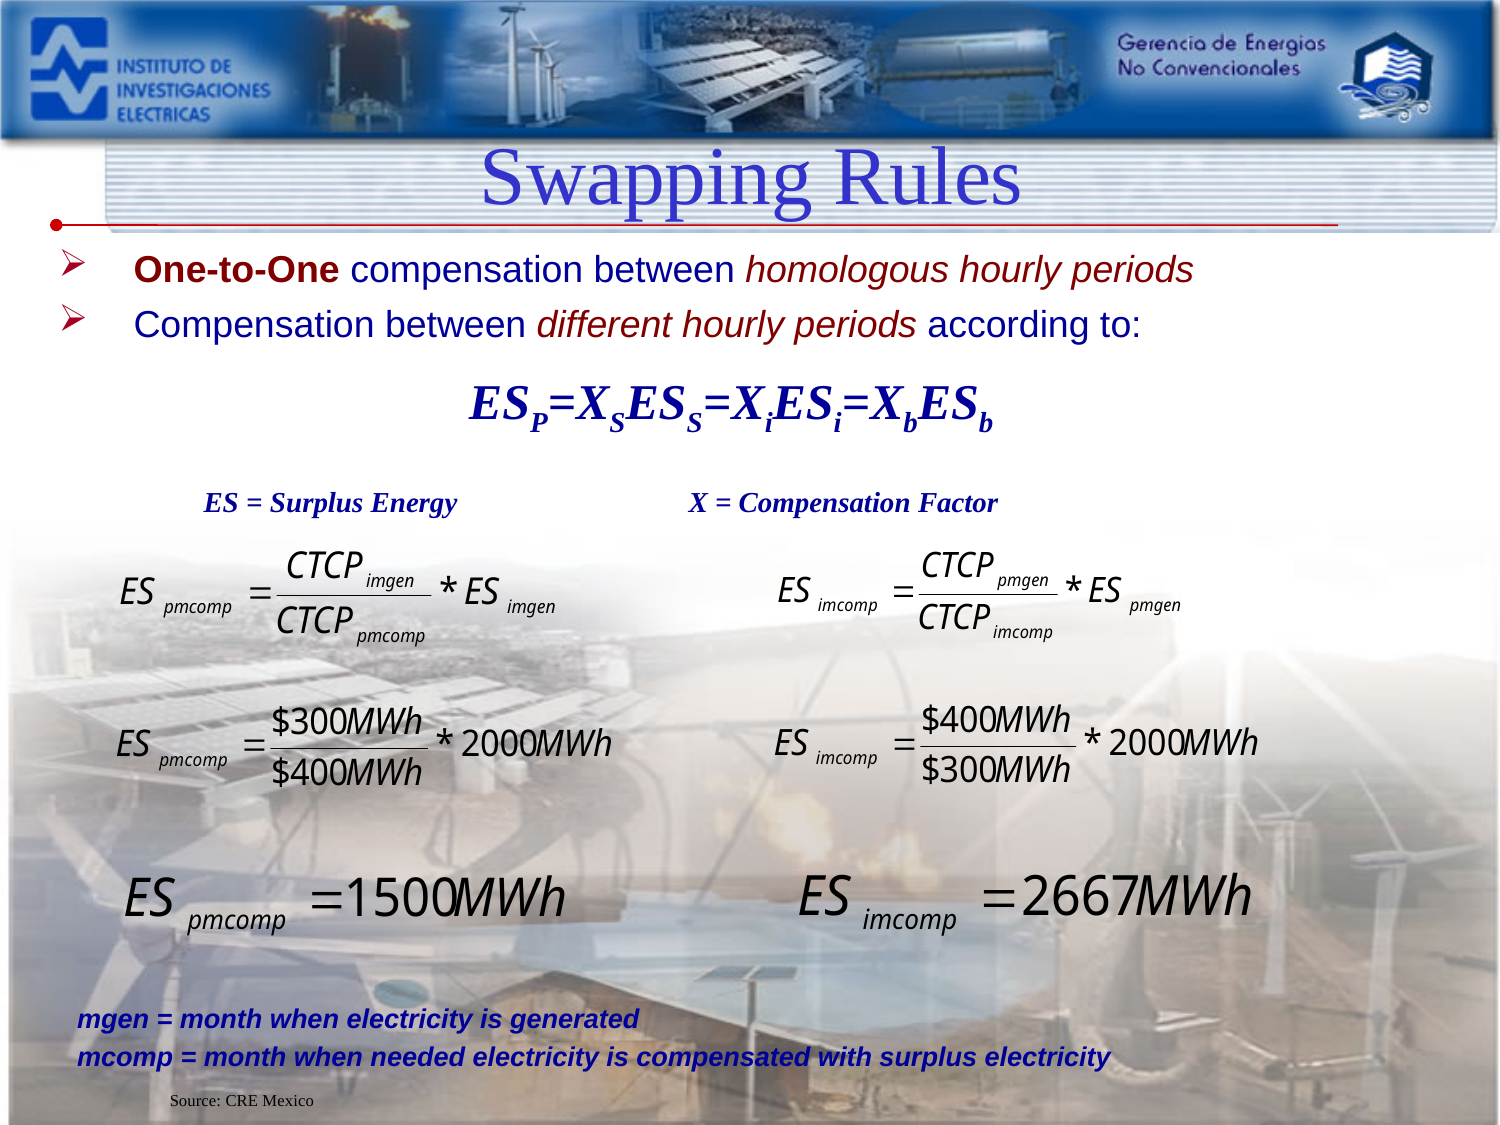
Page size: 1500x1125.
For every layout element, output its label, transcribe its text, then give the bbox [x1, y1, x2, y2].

title Swapping Rules [76, 113, 1427, 218]
picture [0, 0, 1500, 233]
chart [112, 698, 621, 800]
picture [0, 293, 1500, 1125]
chart [116, 539, 563, 655]
chart [770, 697, 1267, 798]
text_box Source: CRE Mexico [100, 1082, 384, 1118]
chart [792, 859, 1265, 948]
text_box mcomp = month when needed electricity is compensated with surplus electricity [62, 1042, 1176, 1080]
chart [774, 541, 1188, 650]
text_box mgen = month when electricity is generated [62, 993, 1176, 1042]
text_box One-to-One compensation between homologous hourly periods Compensation between different hourly periods according to: ESP=XSESS=XiESi=XbESb ES = Surplus Energy X = Compensation Factor [43, 237, 1419, 518]
chart [118, 862, 581, 948]
